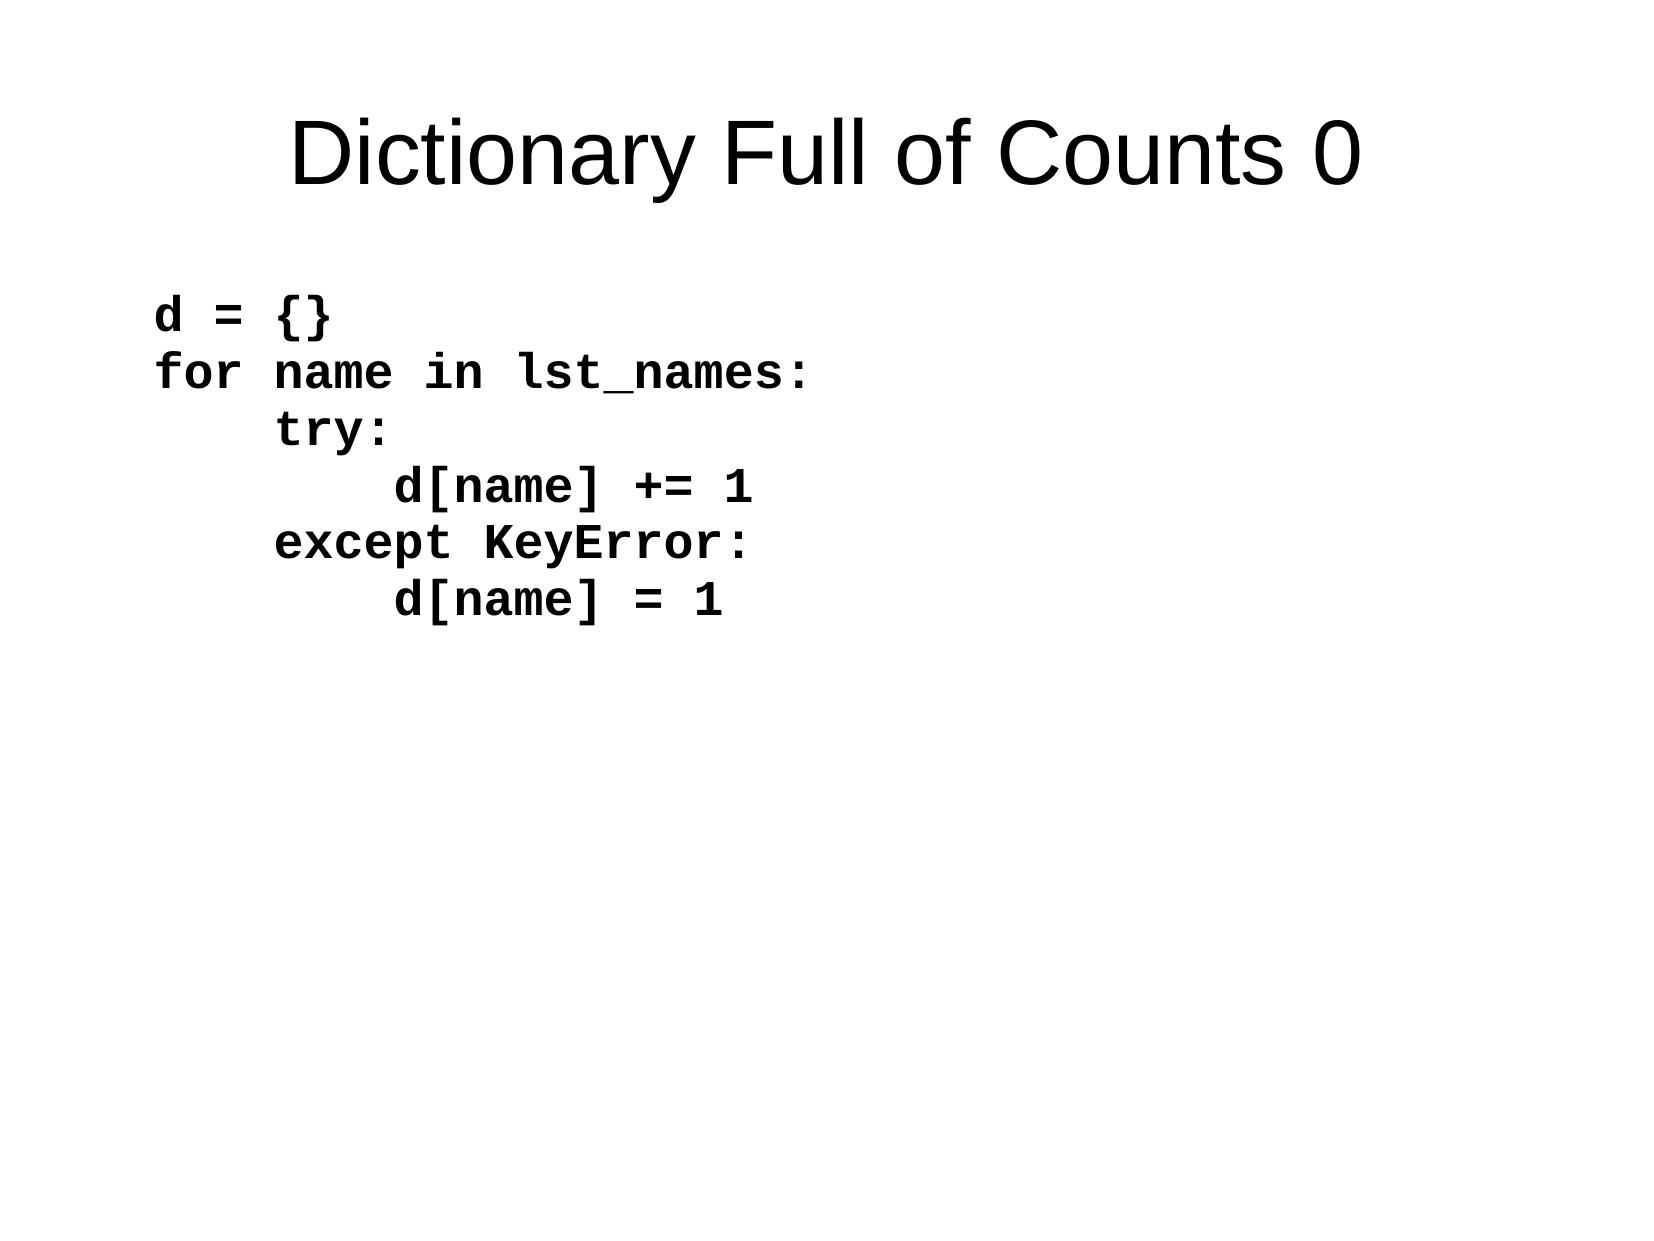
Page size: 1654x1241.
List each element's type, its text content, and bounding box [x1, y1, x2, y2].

list d = {} for name in lst_names: try: d[name] += 1 except KeyError: d[name] = 1 [82, 290, 1571, 1010]
title Dictionary Full of Counts 0 [82, 49, 1571, 257]
